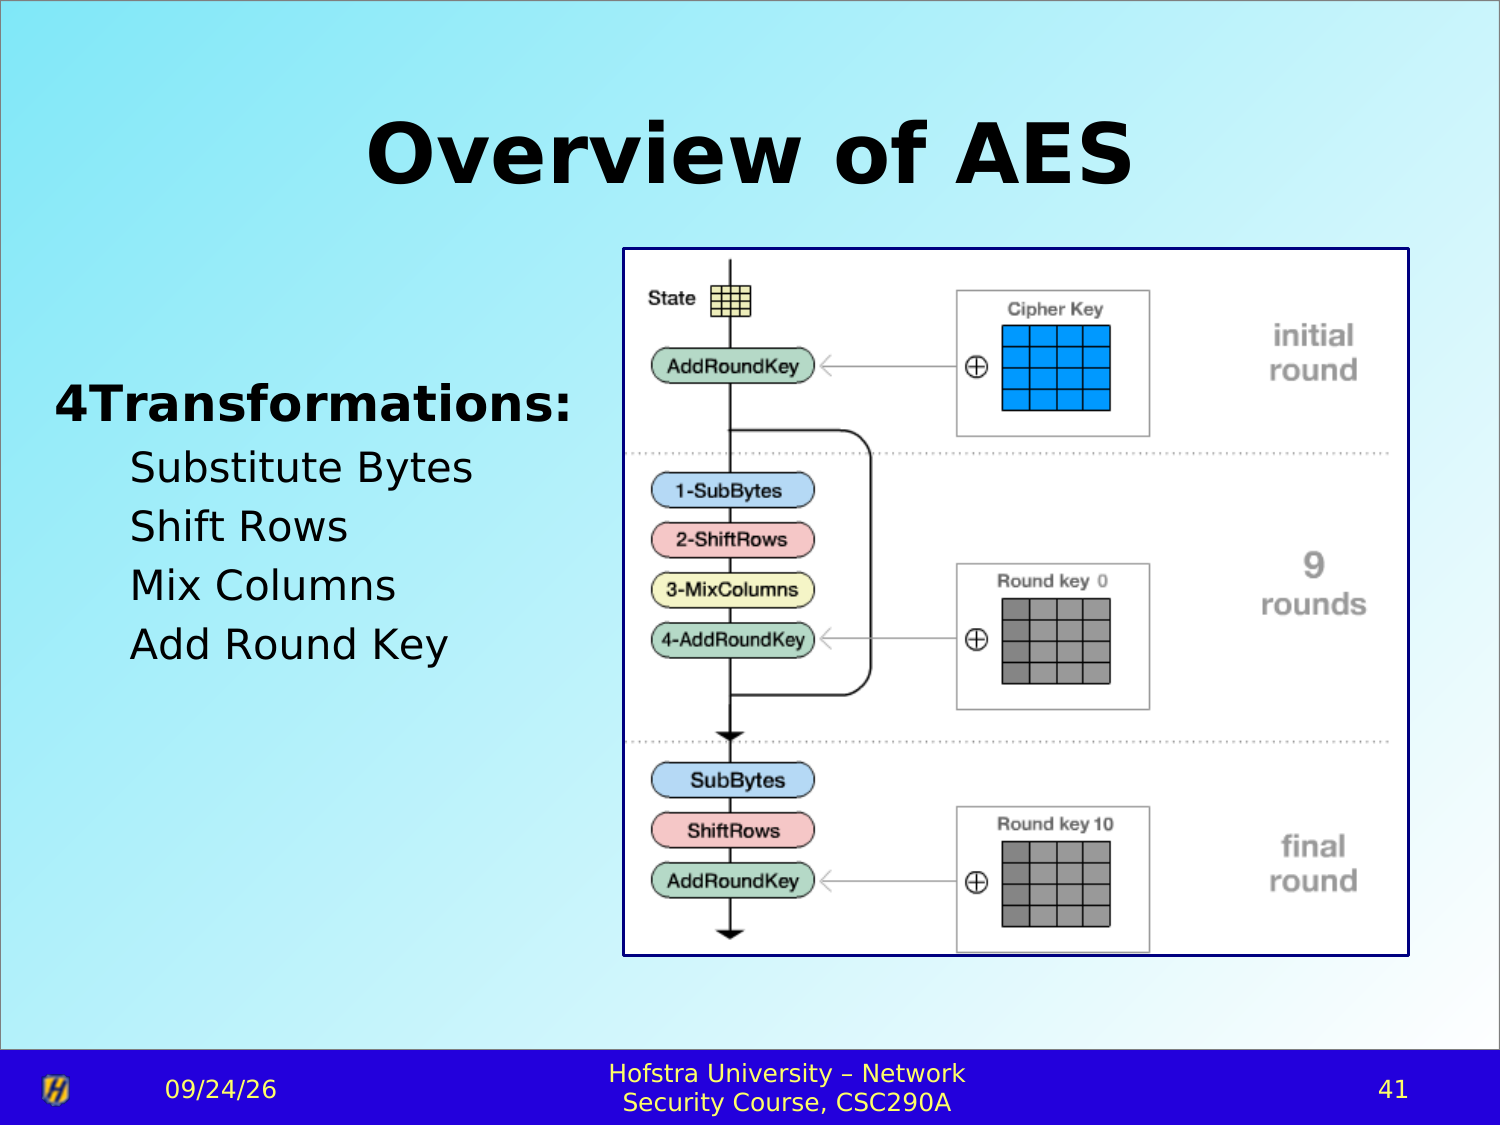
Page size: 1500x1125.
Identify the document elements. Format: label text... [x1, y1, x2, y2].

picture [37, 1072, 76, 1110]
list 4Transformations: Substitute Bytes Shift Rows Mix Columns Add Round Key [39, 367, 603, 737]
picture [624, 249, 1407, 955]
title Overview of AES [112, 98, 1391, 212]
